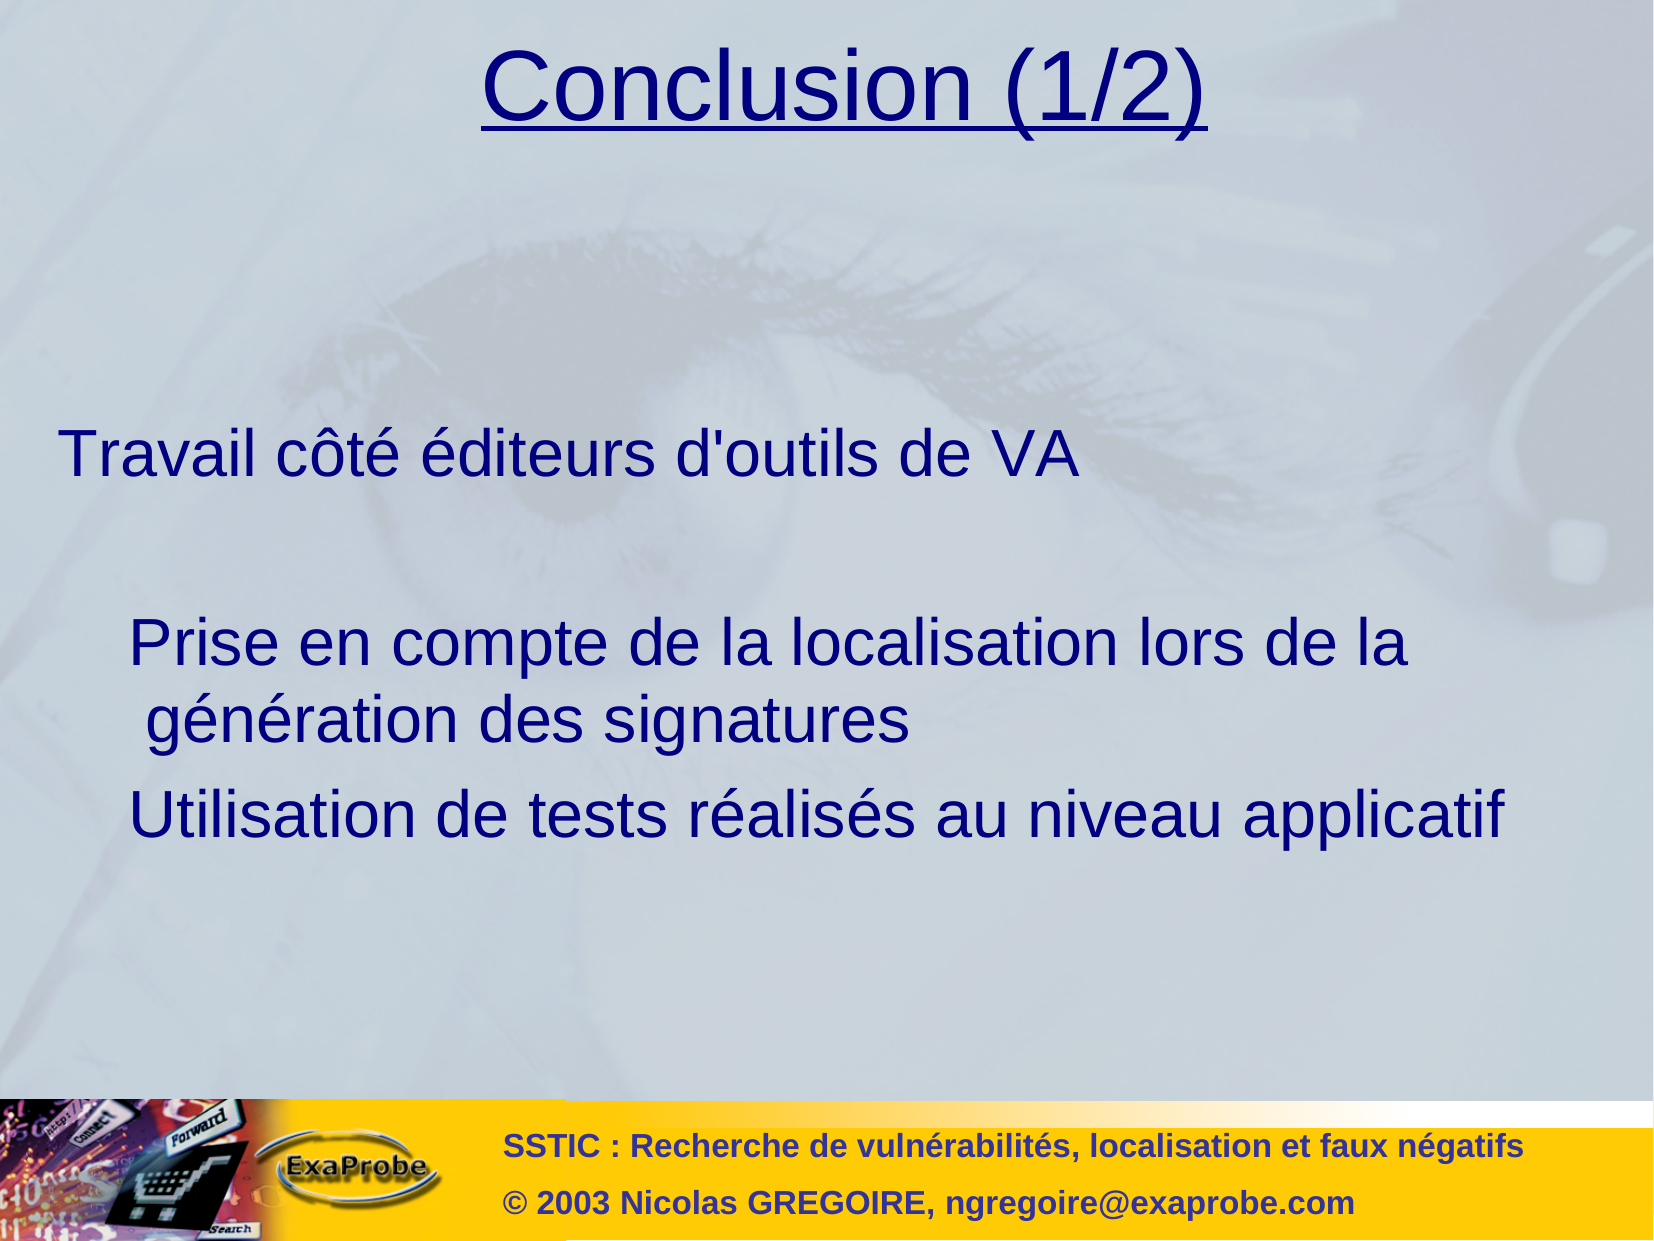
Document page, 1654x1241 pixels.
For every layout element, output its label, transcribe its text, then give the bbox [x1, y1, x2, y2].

title Conclusion (1/2) [0, 0, 1654, 167]
subtitle Travail côté éditeurs d'outils de VA Prise en compte de la localisation lors de la génération des signatures Utilisation de tests réalisés au niveau applicatif [39, 222, 1623, 1042]
